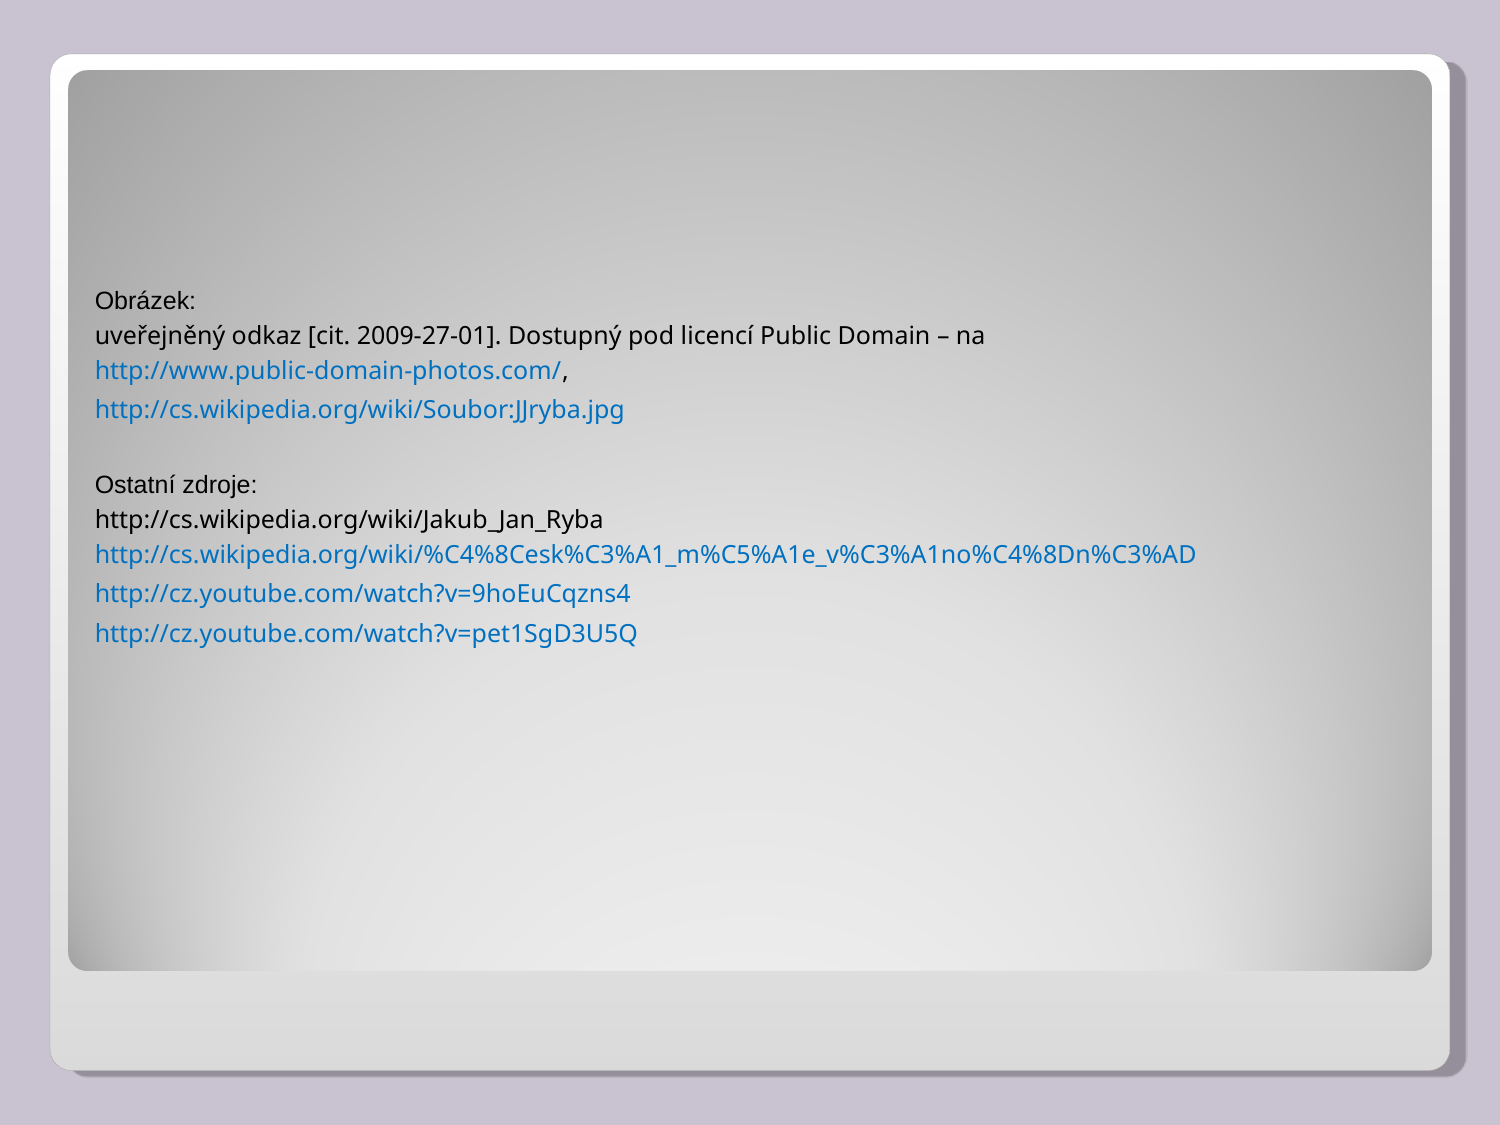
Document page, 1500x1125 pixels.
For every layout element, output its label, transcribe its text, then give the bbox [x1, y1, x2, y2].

picture [67, 844, 1433, 972]
list Obrázek: uveřejněný odkaz [cit. 2009-27-01]. Dostupný pod licencí Public Domain – na http://www.public-domain-photos.com/, http://cs.wikipedia.org/wiki/Soubor:JJryba.jpg Ostatní zdroje: http://cs.wikipedia.org/wiki/Jakub_Jan_Ryba http://cs.wikipedia.org/wiki/%C4%8Cesk%C3%A1_m%C5%A1e_v%C3%A1no%C4%8Dn%C3%AD http://cz.youtube.com/watch?v=9hoEuCqzns4 http://cz.youtube.com/watch?v=pet1SgD3U5Q [64, 269, 1459, 844]
picture [67, 69, 1433, 269]
